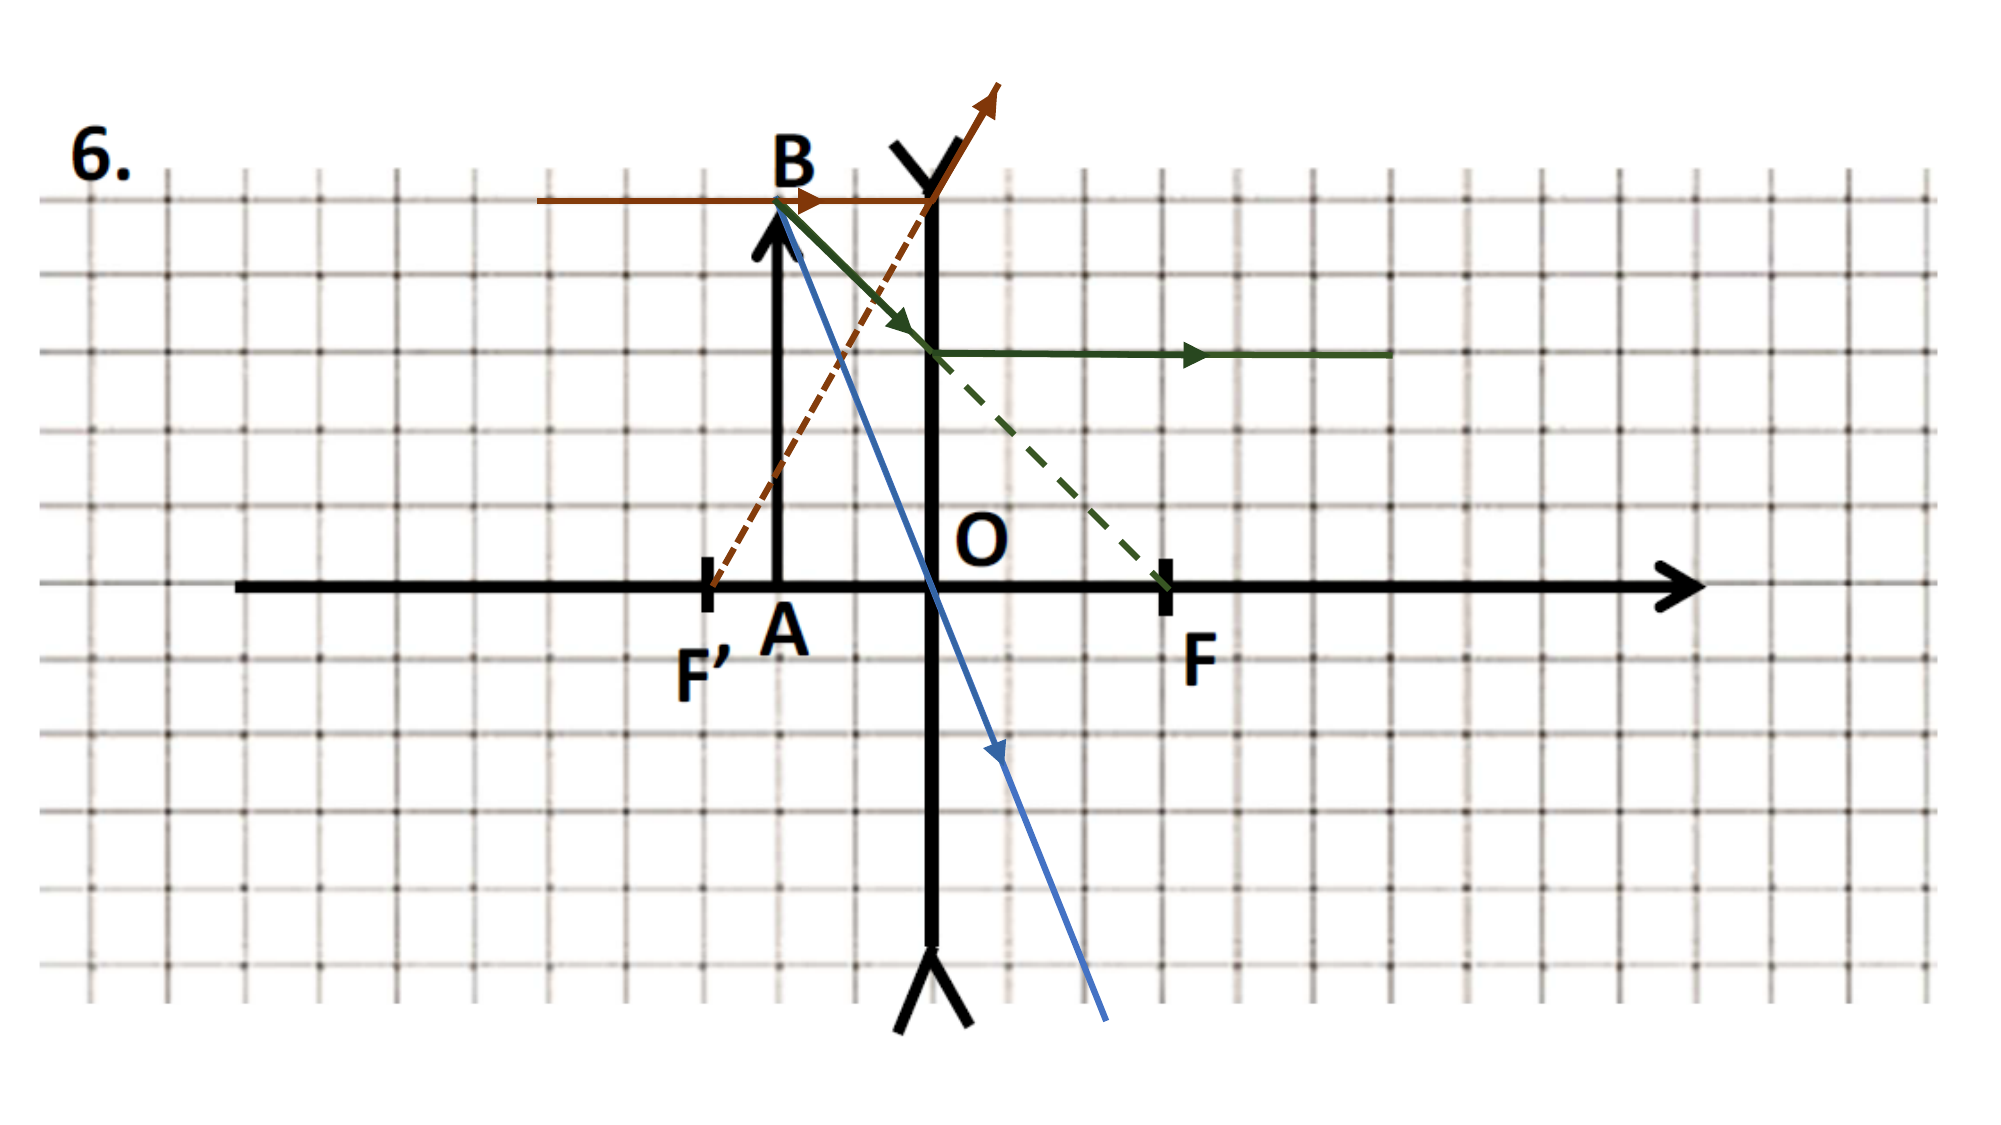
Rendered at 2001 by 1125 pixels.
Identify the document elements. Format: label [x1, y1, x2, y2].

picture [39, 117, 1950, 1050]
picture [788, 204, 798, 214]
